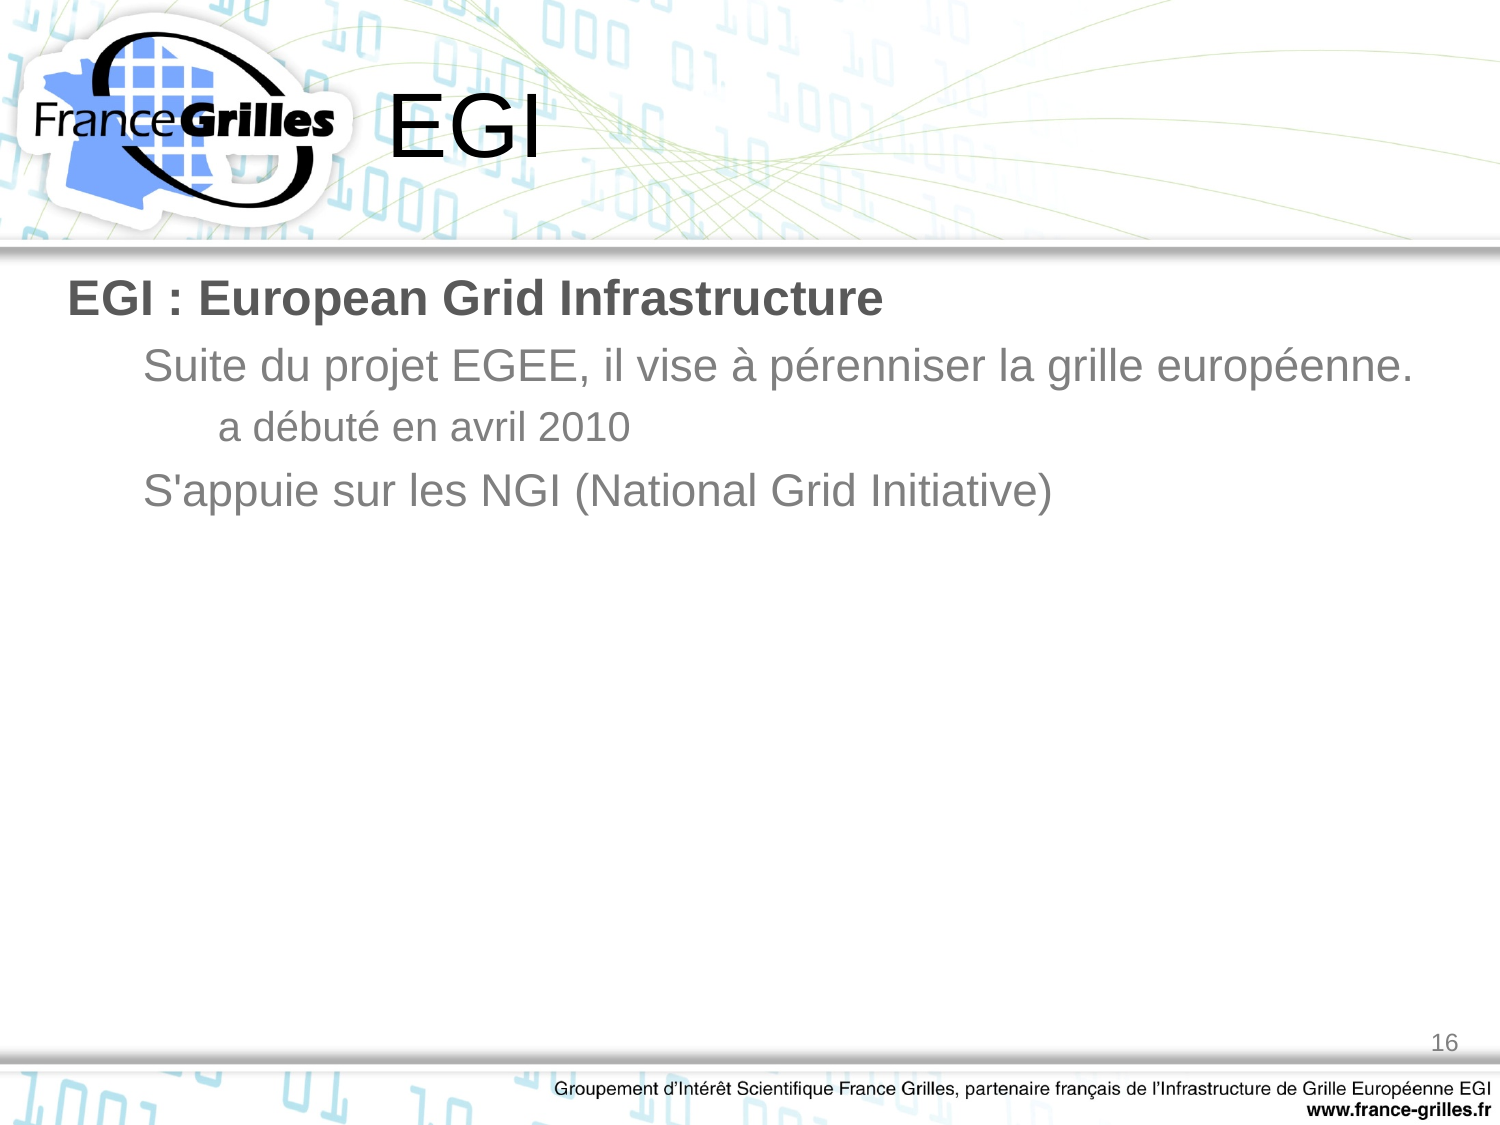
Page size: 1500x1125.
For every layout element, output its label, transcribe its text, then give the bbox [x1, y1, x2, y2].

title EGI [372, 7, 1459, 244]
list EGI : European Grid Infrastructure Suite du projet EGEE, il vise à pérenniser la grille européenne. a débuté en avril 2010 S'appuie sur les NGI (National Grid Initiative) [53, 262, 1459, 1024]
picture [0, 0, 1500, 1125]
